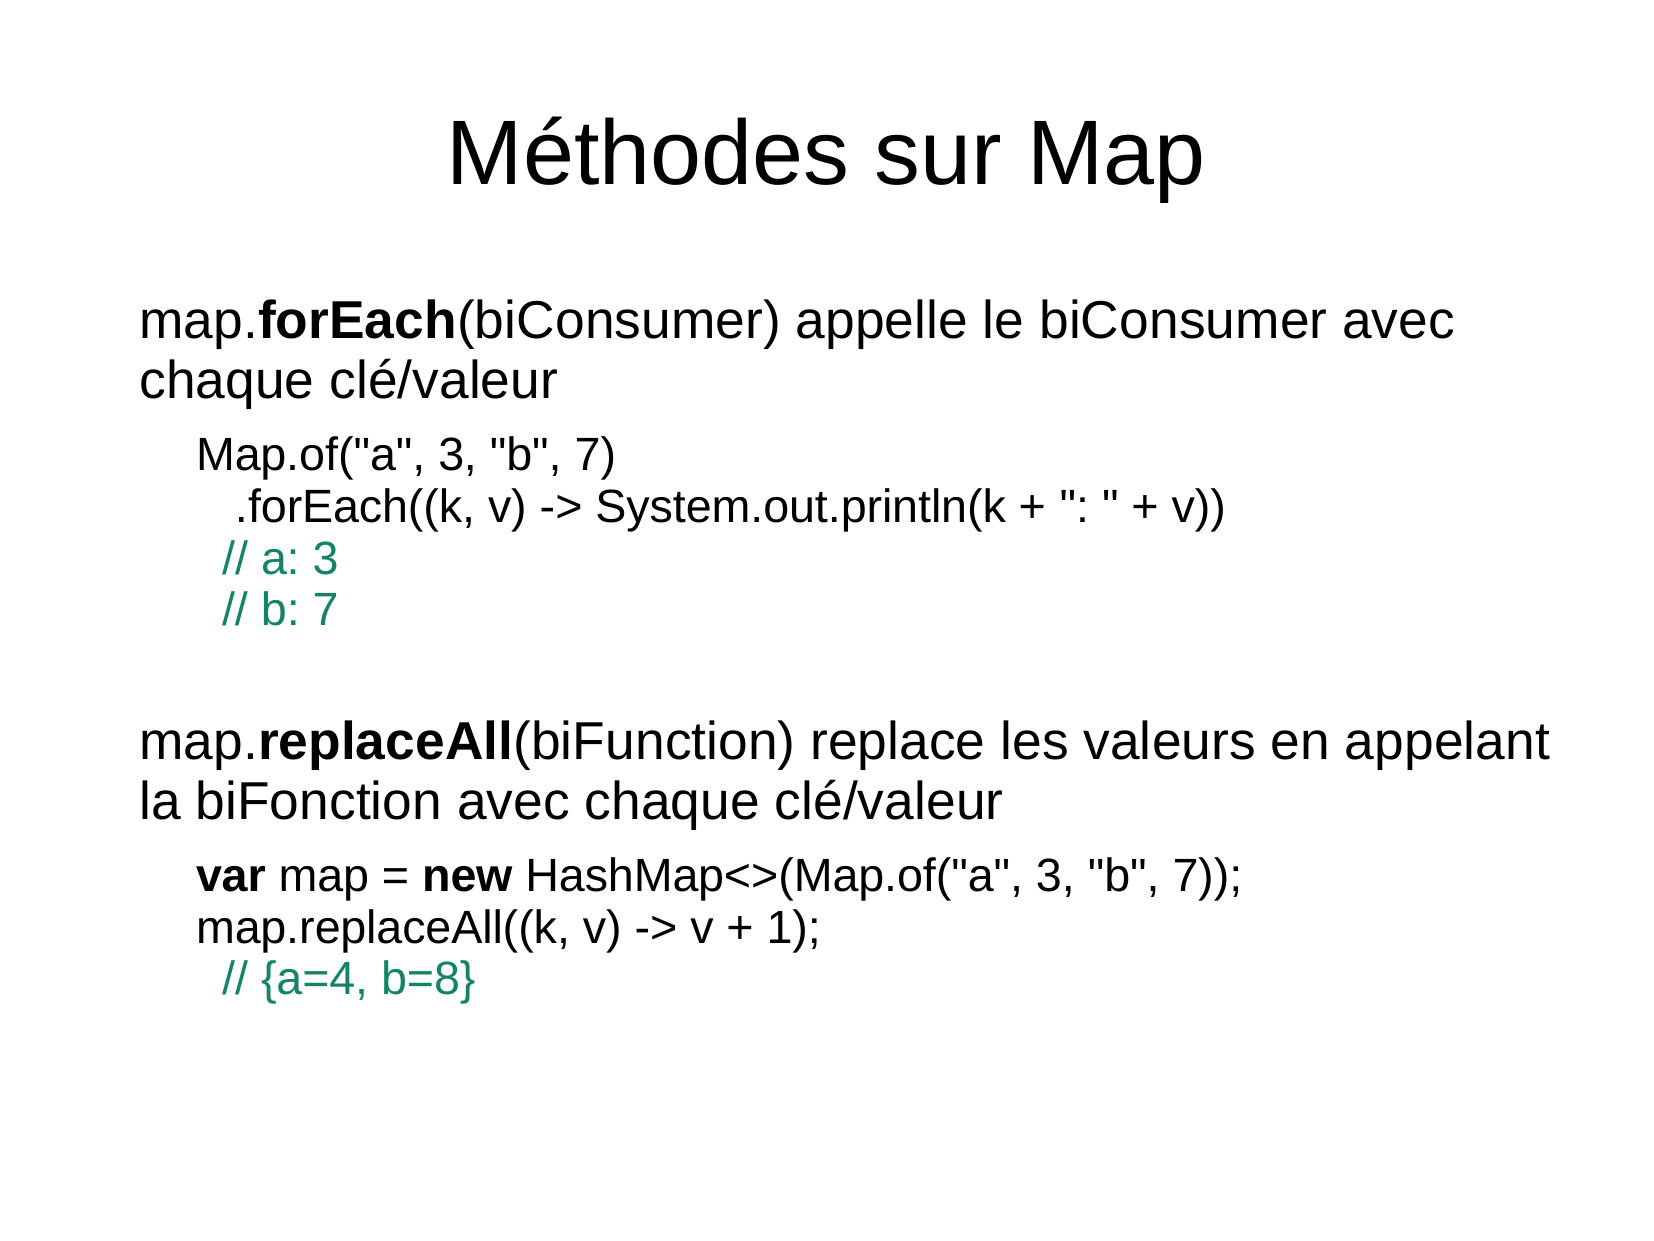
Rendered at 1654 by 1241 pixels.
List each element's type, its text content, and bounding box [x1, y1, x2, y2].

list map.forEach(biConsumer) appelle le biConsumer avec chaque clé/valeur Map.of("a", 3, "b", 7) .forEach((k, v) -> System.out.println(k + ": " + v)) // a: 3 // b: 7 map.replaceAll(biFunction) replace les valeurs en appelant la biFonction avec chaque clé/valeur var map = new HashMap<>(Map.of("a", 3, "b", 7)); map.replaceAll((k, v) -> v + 1); // {a=4, b=8} [82, 290, 1571, 1010]
title Méthodes sur Map [82, 49, 1571, 257]
